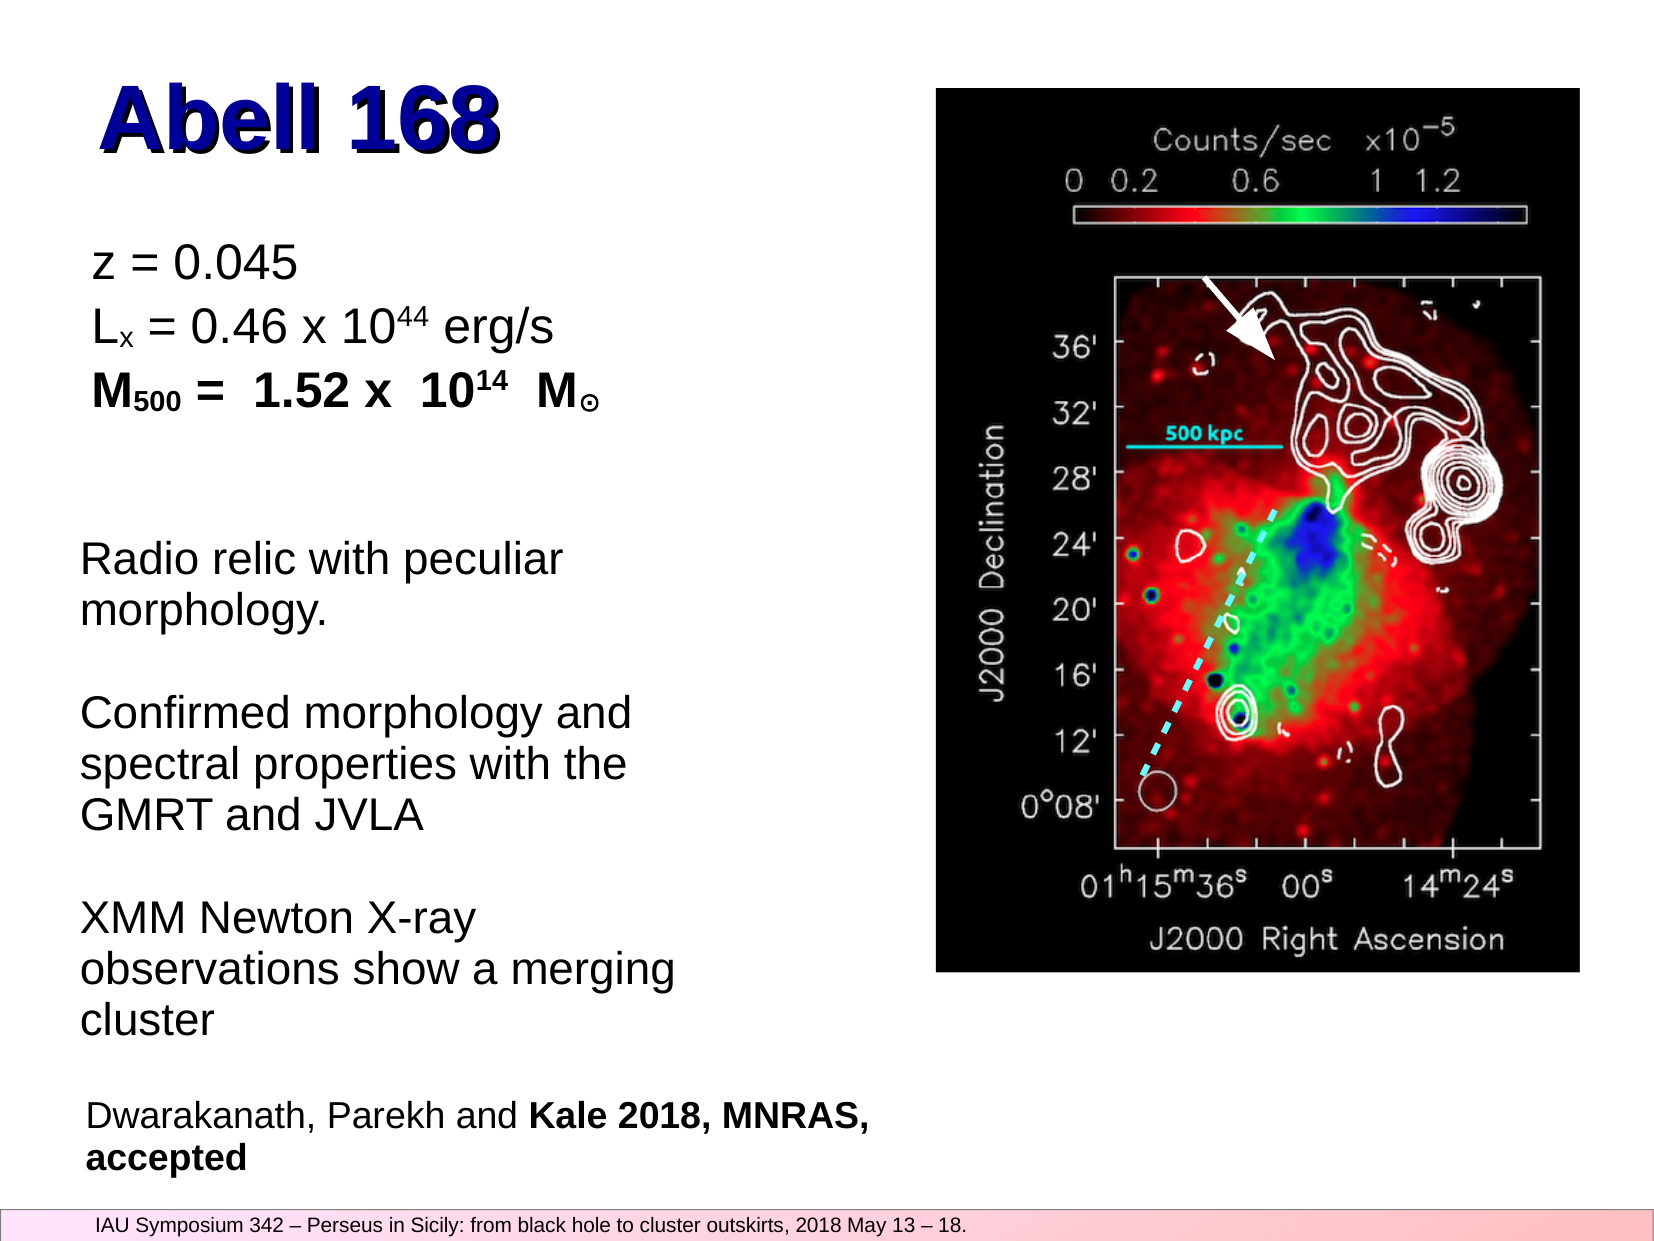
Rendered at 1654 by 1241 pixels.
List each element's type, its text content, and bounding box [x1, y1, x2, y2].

text_box Dwarakanath, Parekh and Kale 2018, MNRAS, accepted [70, 1086, 922, 1186]
text_box z = 0.045 Lx = 0.46 x 1044 erg/s M500 = 1.52 x 1014 M⊙ [76, 218, 722, 465]
text_box Radio relic with peculiar morphology. Confirmed morphology and spectral properties with the GMRT and JVLA XMM Newton X-ray observations show a merging cluster [64, 525, 715, 1054]
picture [915, 83, 1606, 976]
text_box Abell 168 [82, 59, 1288, 178]
